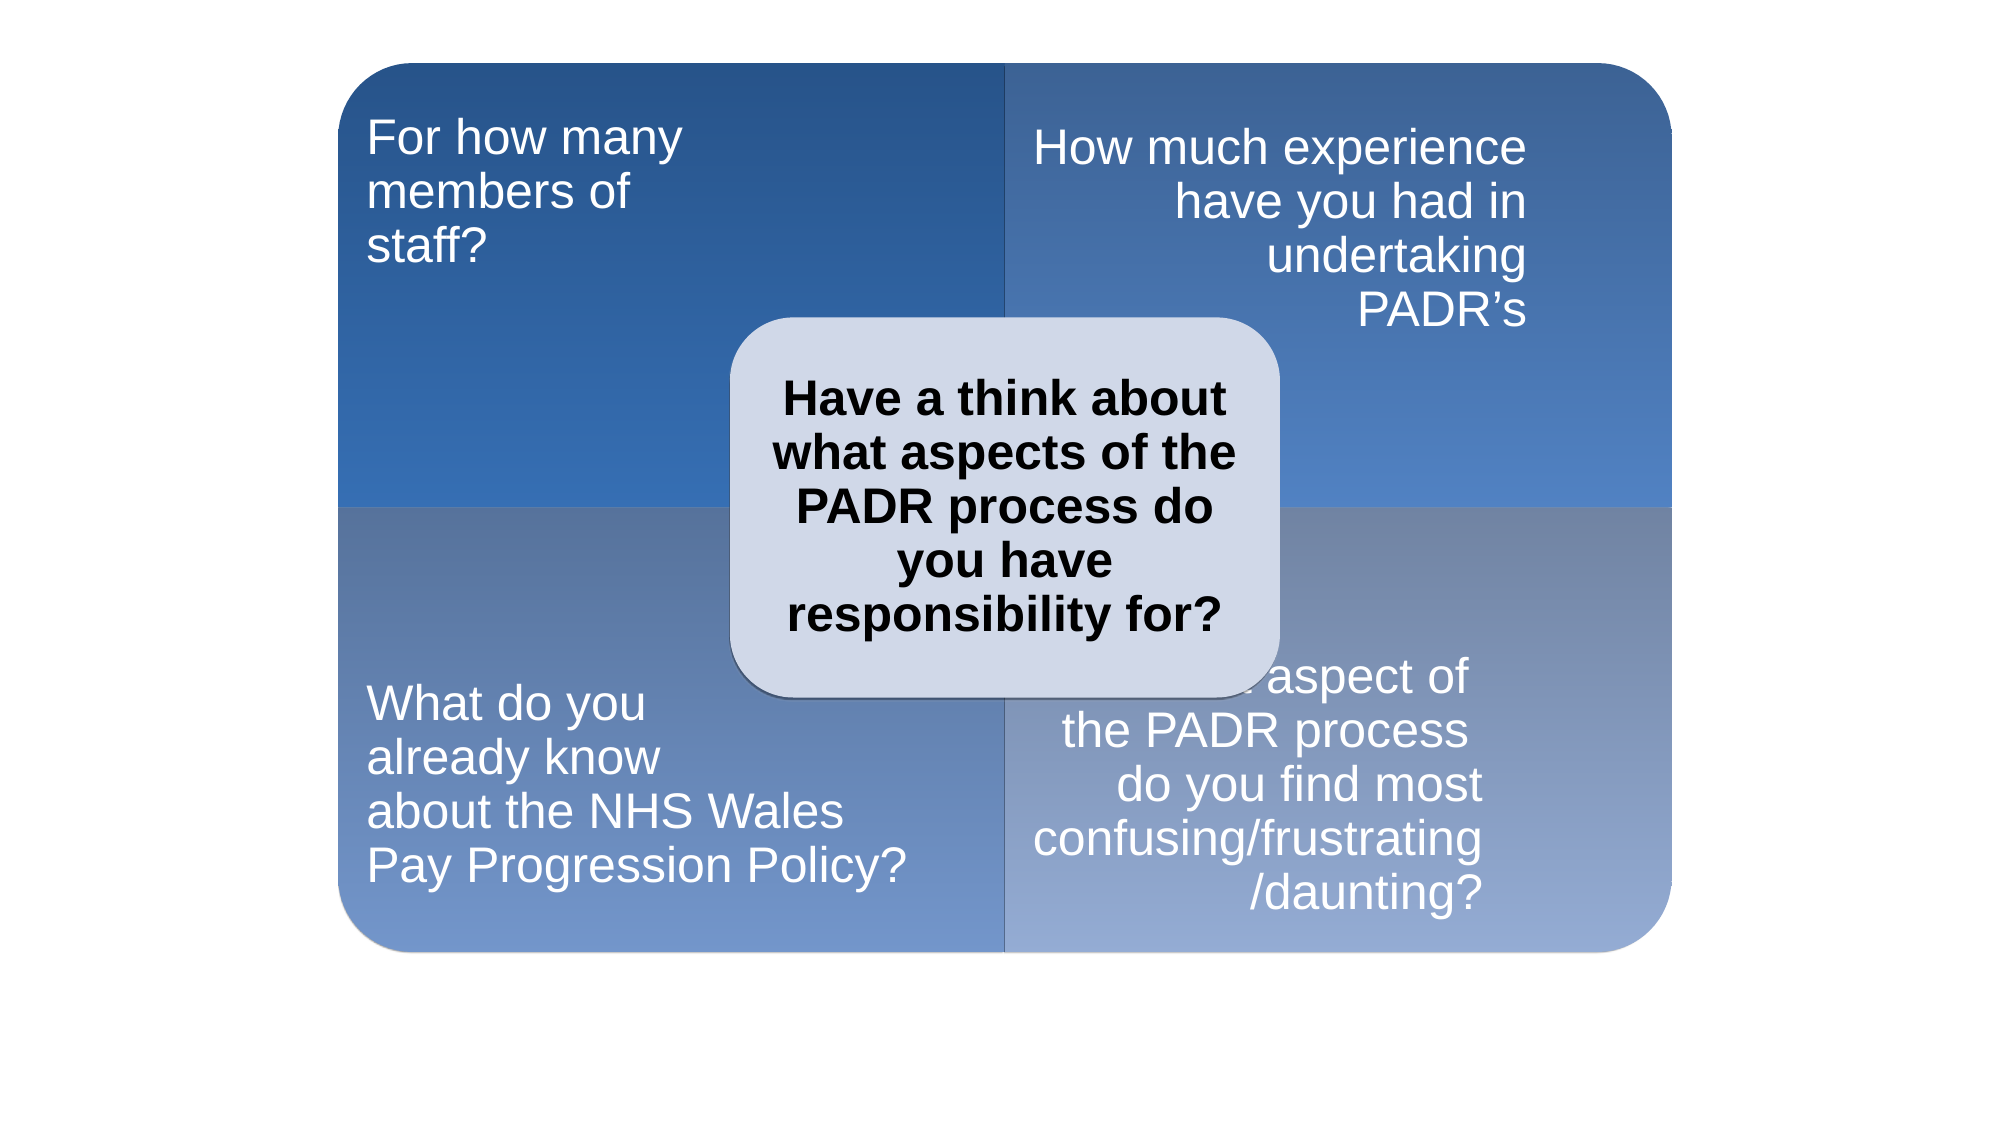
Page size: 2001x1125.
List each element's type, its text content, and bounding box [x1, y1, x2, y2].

text_box For how many members of staff? [338, 63, 1004, 507]
text_box What do you already know about the NHS Wales Pay Progression Policy? [338, 507, 1004, 952]
text_box How much experience have you had in undertaking PADR’s [1004, 63, 1672, 507]
text_box What aspect of the PADR process do you find most confusing/frustrating /daunting? [1004, 507, 1672, 952]
text_box Have a think about what aspects of the PADR process do you have responsibility for? [729, 317, 1280, 698]
